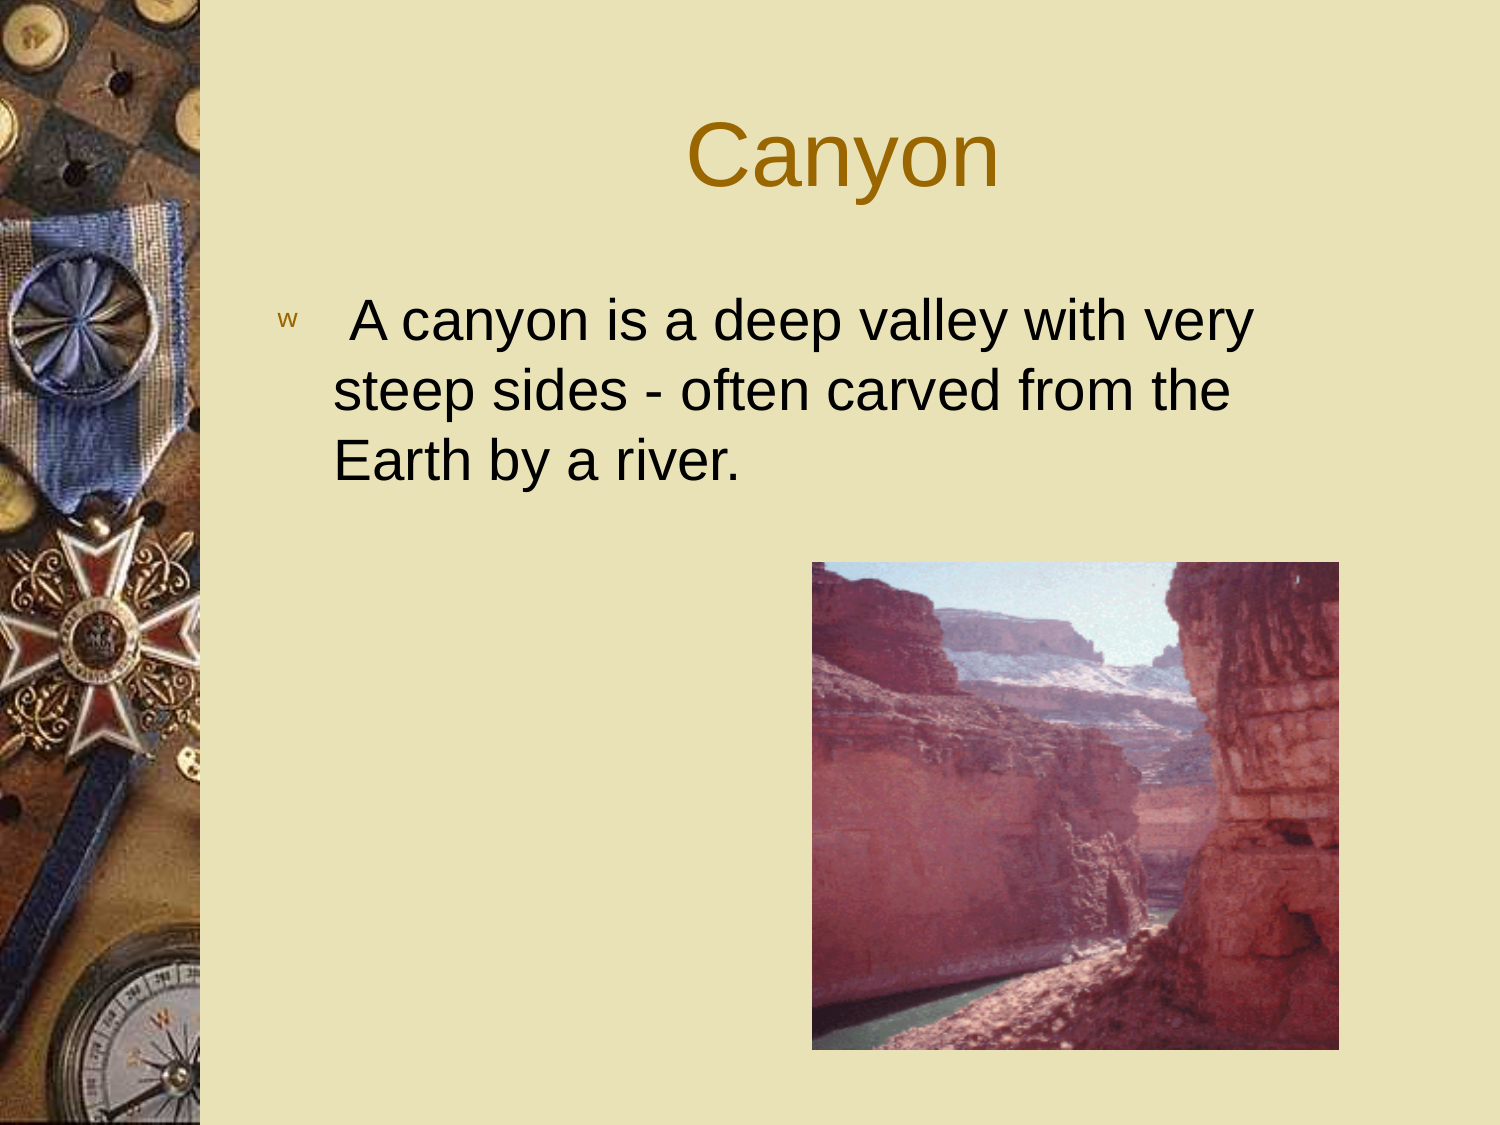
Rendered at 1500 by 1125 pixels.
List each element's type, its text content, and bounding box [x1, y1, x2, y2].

list A canyon is a deep valley with very steep sides - often carved from the Earth by a river. [262, 275, 1325, 525]
picture [812, 562, 1339, 1050]
picture [0, 0, 200, 1125]
title Canyon [225, 87, 1463, 275]
